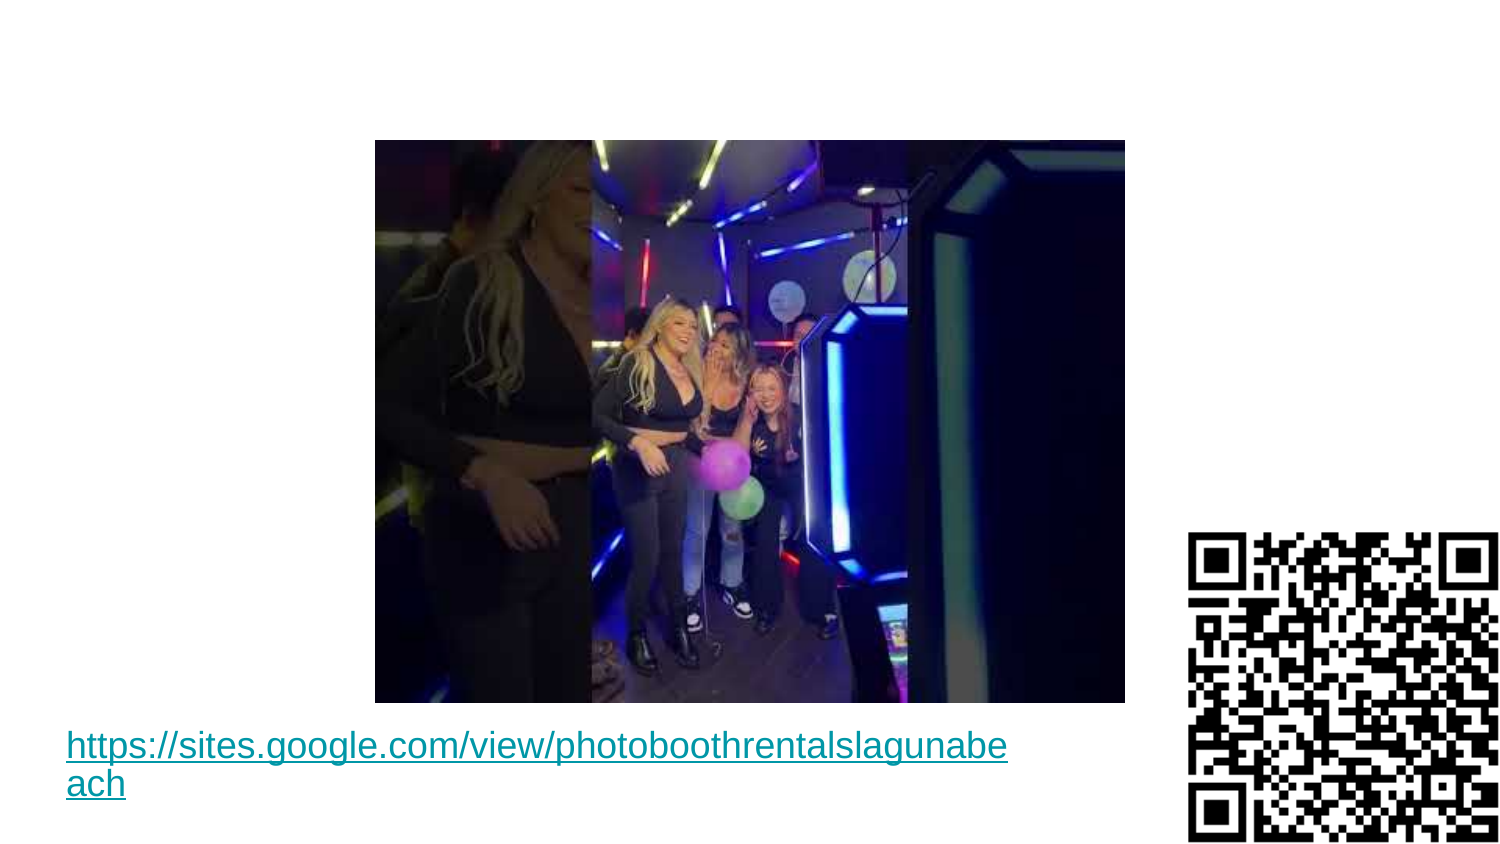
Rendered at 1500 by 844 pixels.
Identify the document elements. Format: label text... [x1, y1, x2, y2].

list https://sites.google.com/view/photoboothrentalslagunabeach [51, 694, 1036, 794]
picture [375, 140, 1125, 704]
picture [1187, 531, 1500, 844]
